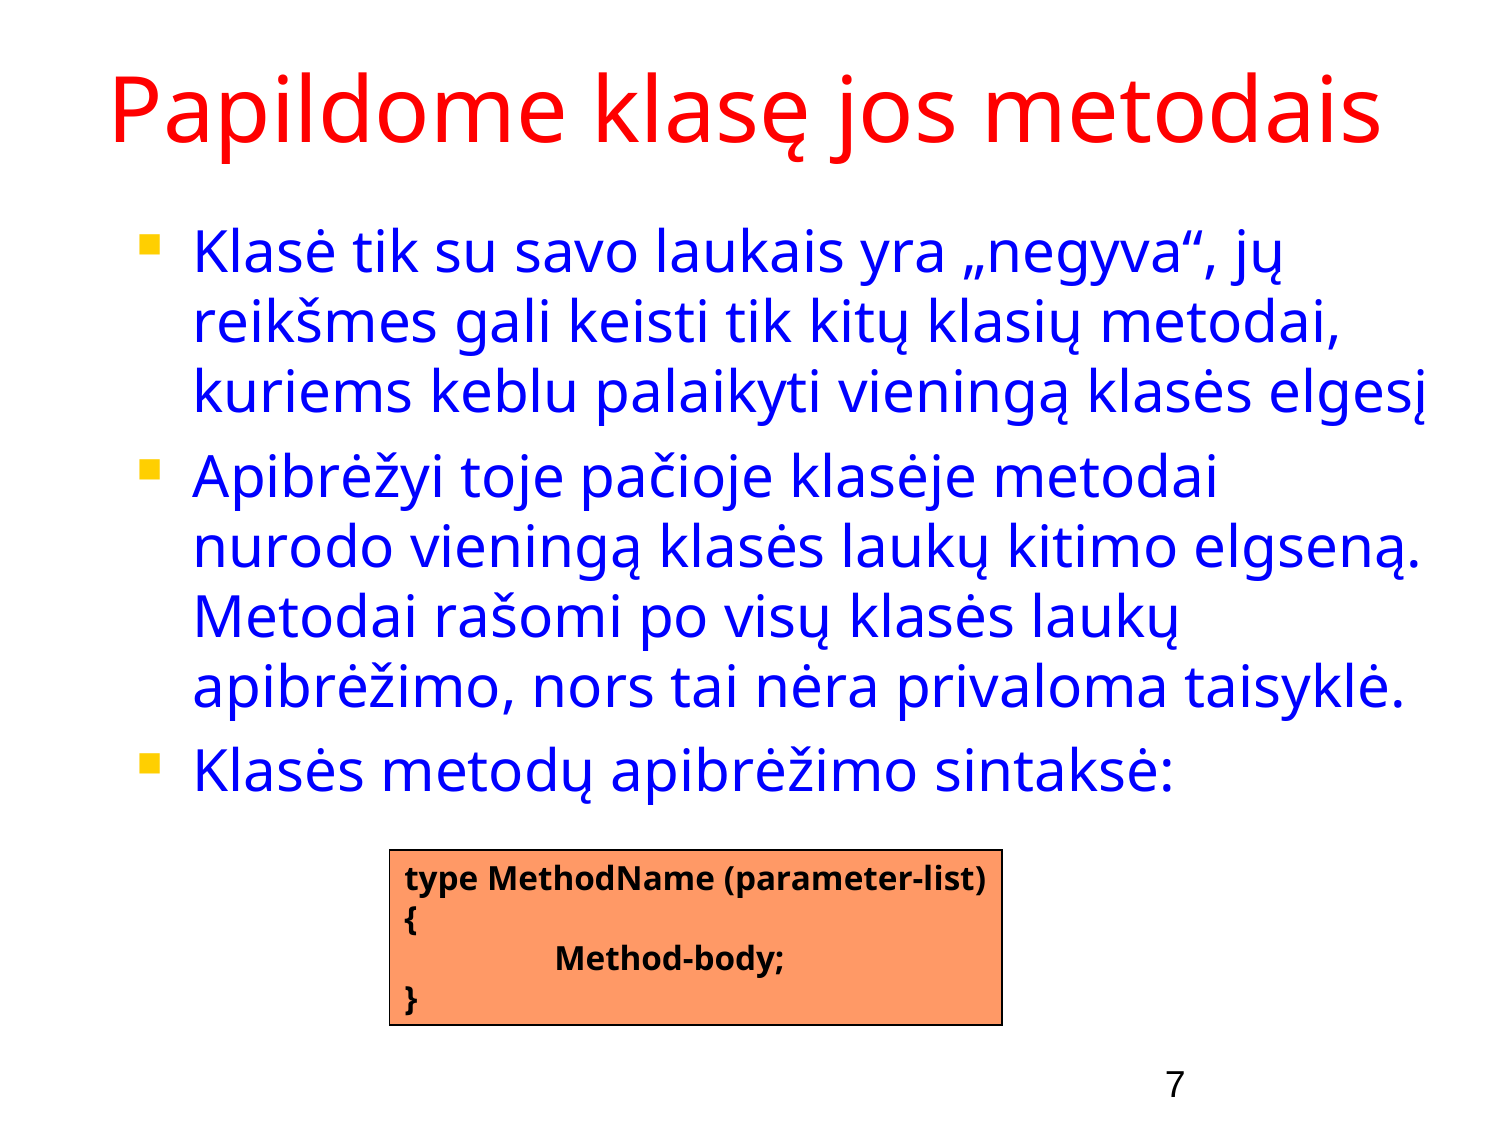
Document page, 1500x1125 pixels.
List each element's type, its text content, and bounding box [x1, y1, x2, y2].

list Klasė tik su savo laukais yra „negyva“, jų reikšmes gali keisti tik kitų klasių metodai, kuriems keblu palaikyti vieningą klasės elgesį Apibrėžyi toje pačioje klasėje metodai nurodo vieningą klasės laukų kitimo elgseną. Metodai rašomi po visų klasės laukų apibrėžimo, nors tai nėra privaloma taisyklė. Klasės metodų apibrėžimo sintaksė: [121, 206, 1447, 827]
title Papildome klasę jos metodais [24, 24, 1468, 188]
text_box type MethodName (parameter-list) { Method-body; } [389, 849, 1002, 1026]
